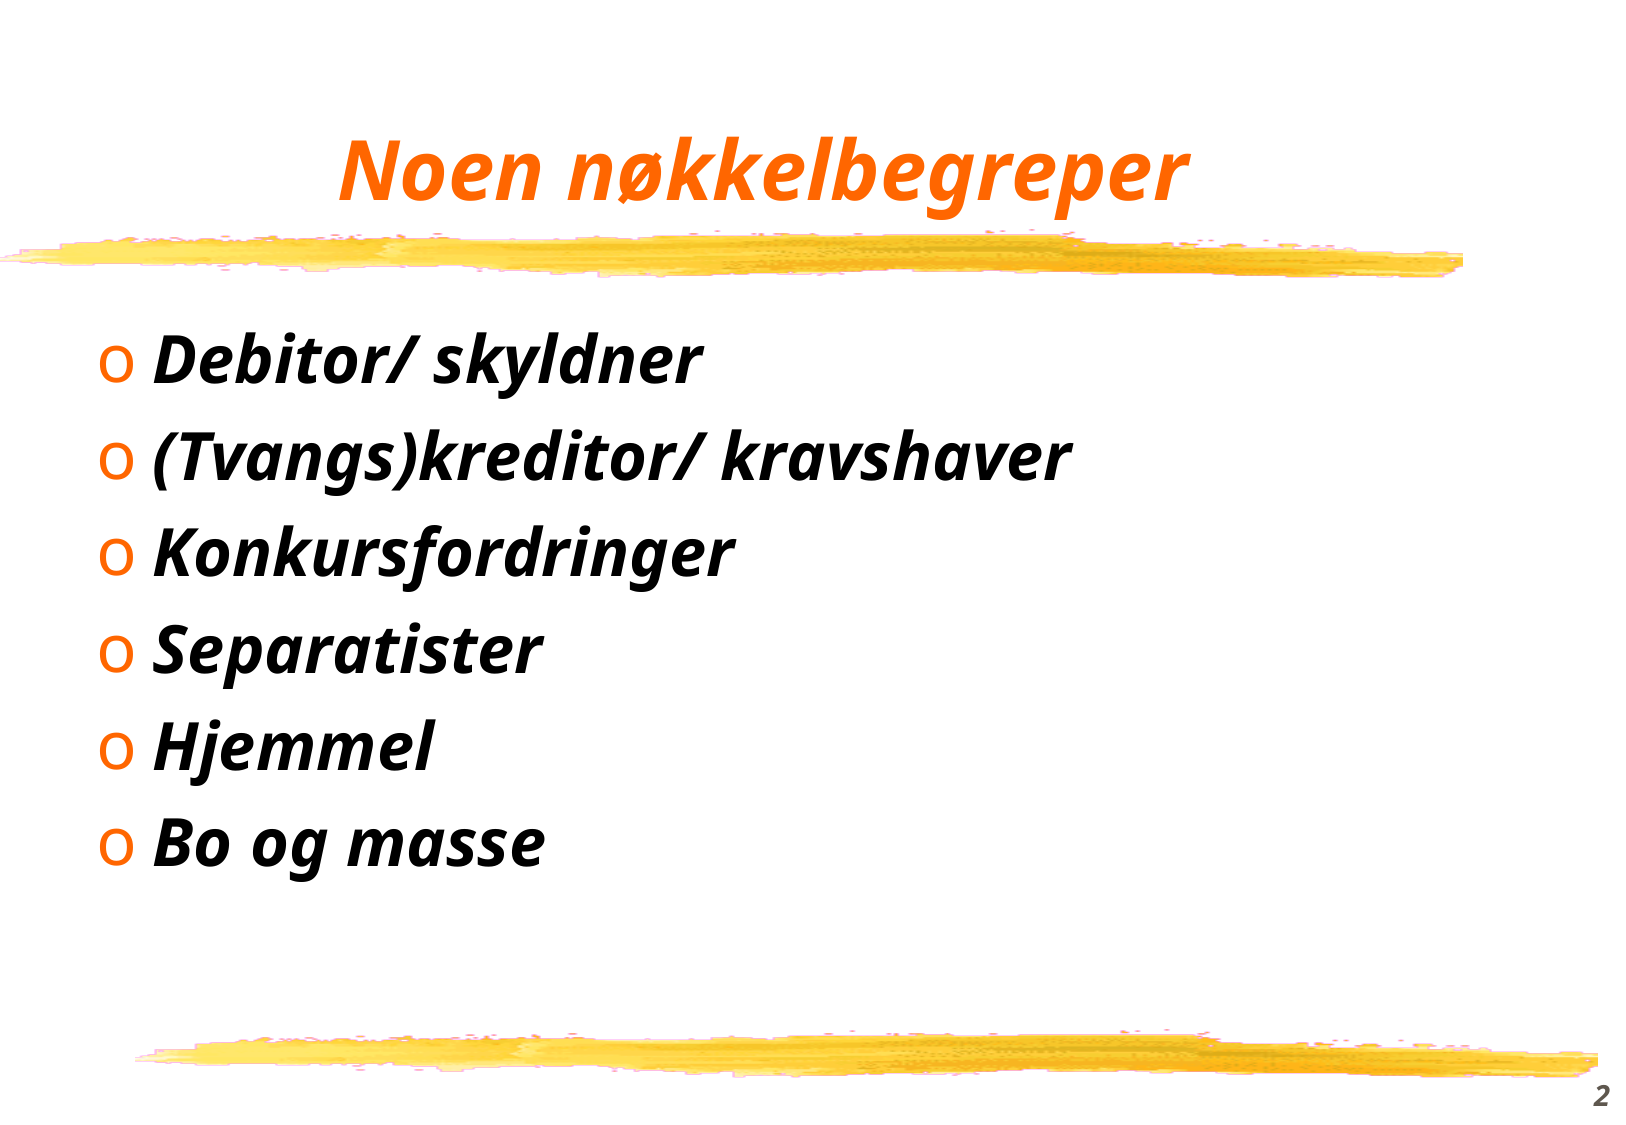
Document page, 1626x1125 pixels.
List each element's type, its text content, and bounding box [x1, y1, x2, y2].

picture [135, 1024, 1598, 1088]
picture [0, 224, 1463, 288]
title Noen nøkkelbegreper [72, 37, 1454, 225]
text_box <number> [1516, 1050, 1626, 1125]
list Debitor/ skyldner (Tvangs)kreditor/ kravshaver Konkursfordringer Separatister Hjemmel Bo og masse [81, 309, 1535, 1001]
